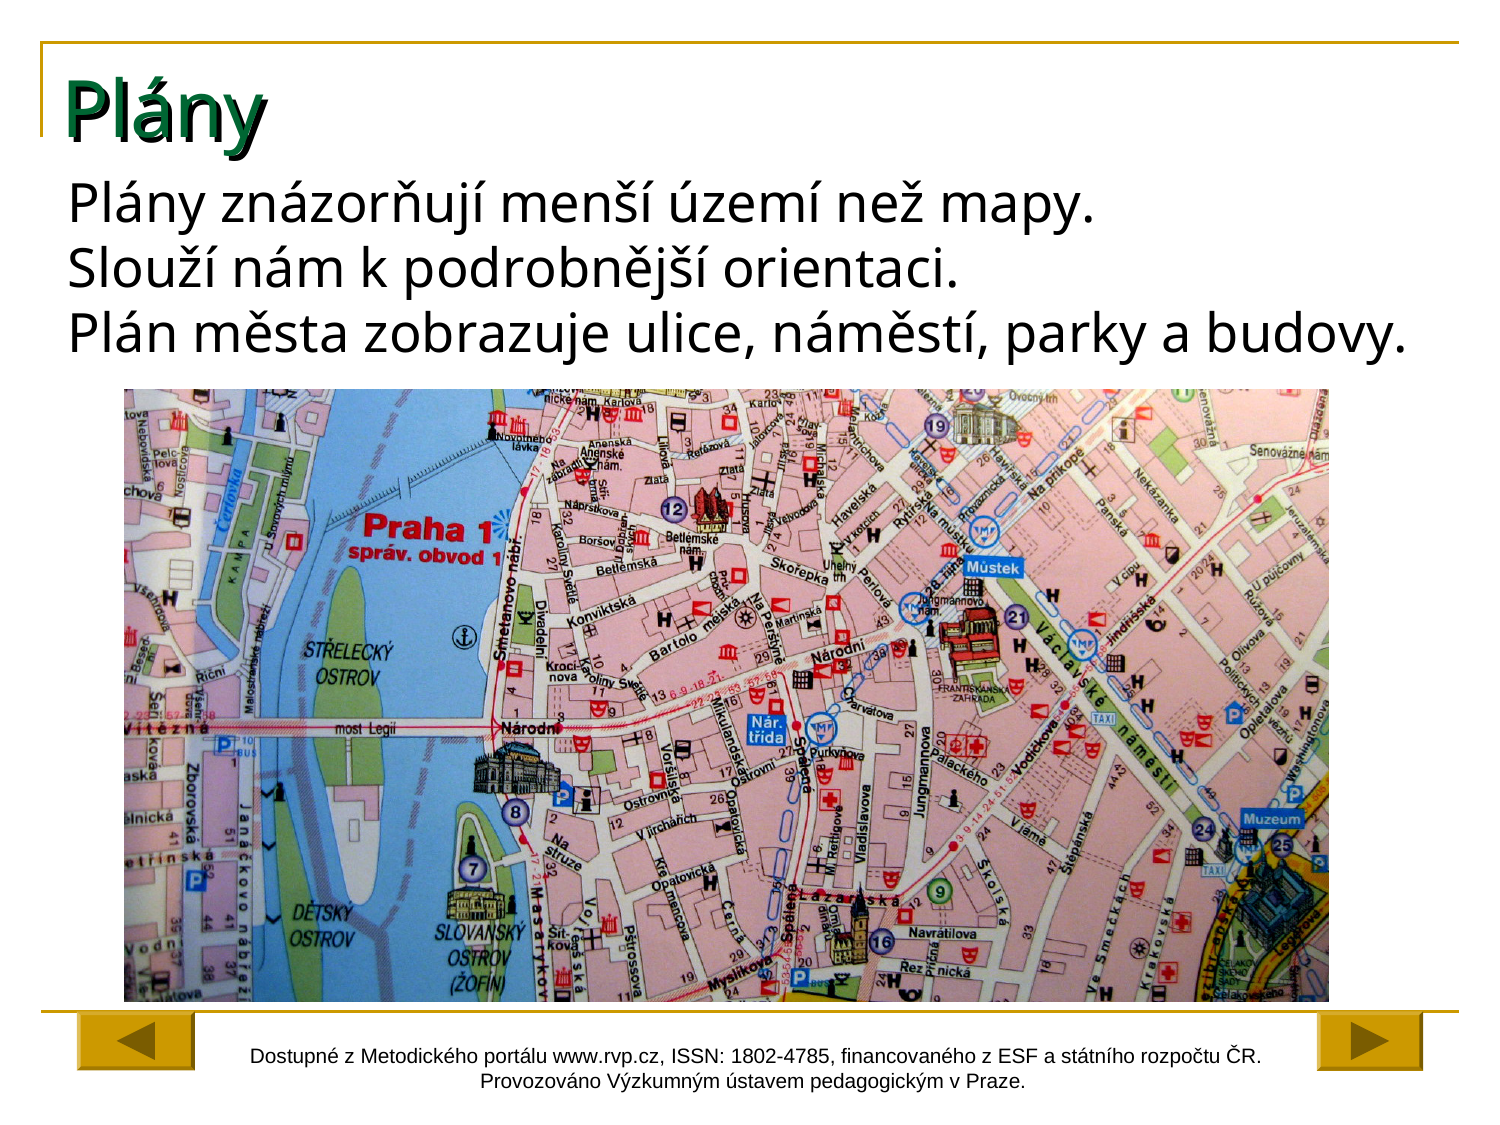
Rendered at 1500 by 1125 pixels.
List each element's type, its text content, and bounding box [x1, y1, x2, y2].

text_box Plány znázorňují menší území než mapy. Slouží nám k podrobnější orientaci. Plán města zobrazuje ulice, náměstí, parky a budovy. [53, 160, 1459, 372]
text_box [78, 1011, 195, 1071]
picture [124, 389, 1329, 1002]
title Plány [46, 45, 781, 185]
text_box [1318, 1011, 1424, 1071]
